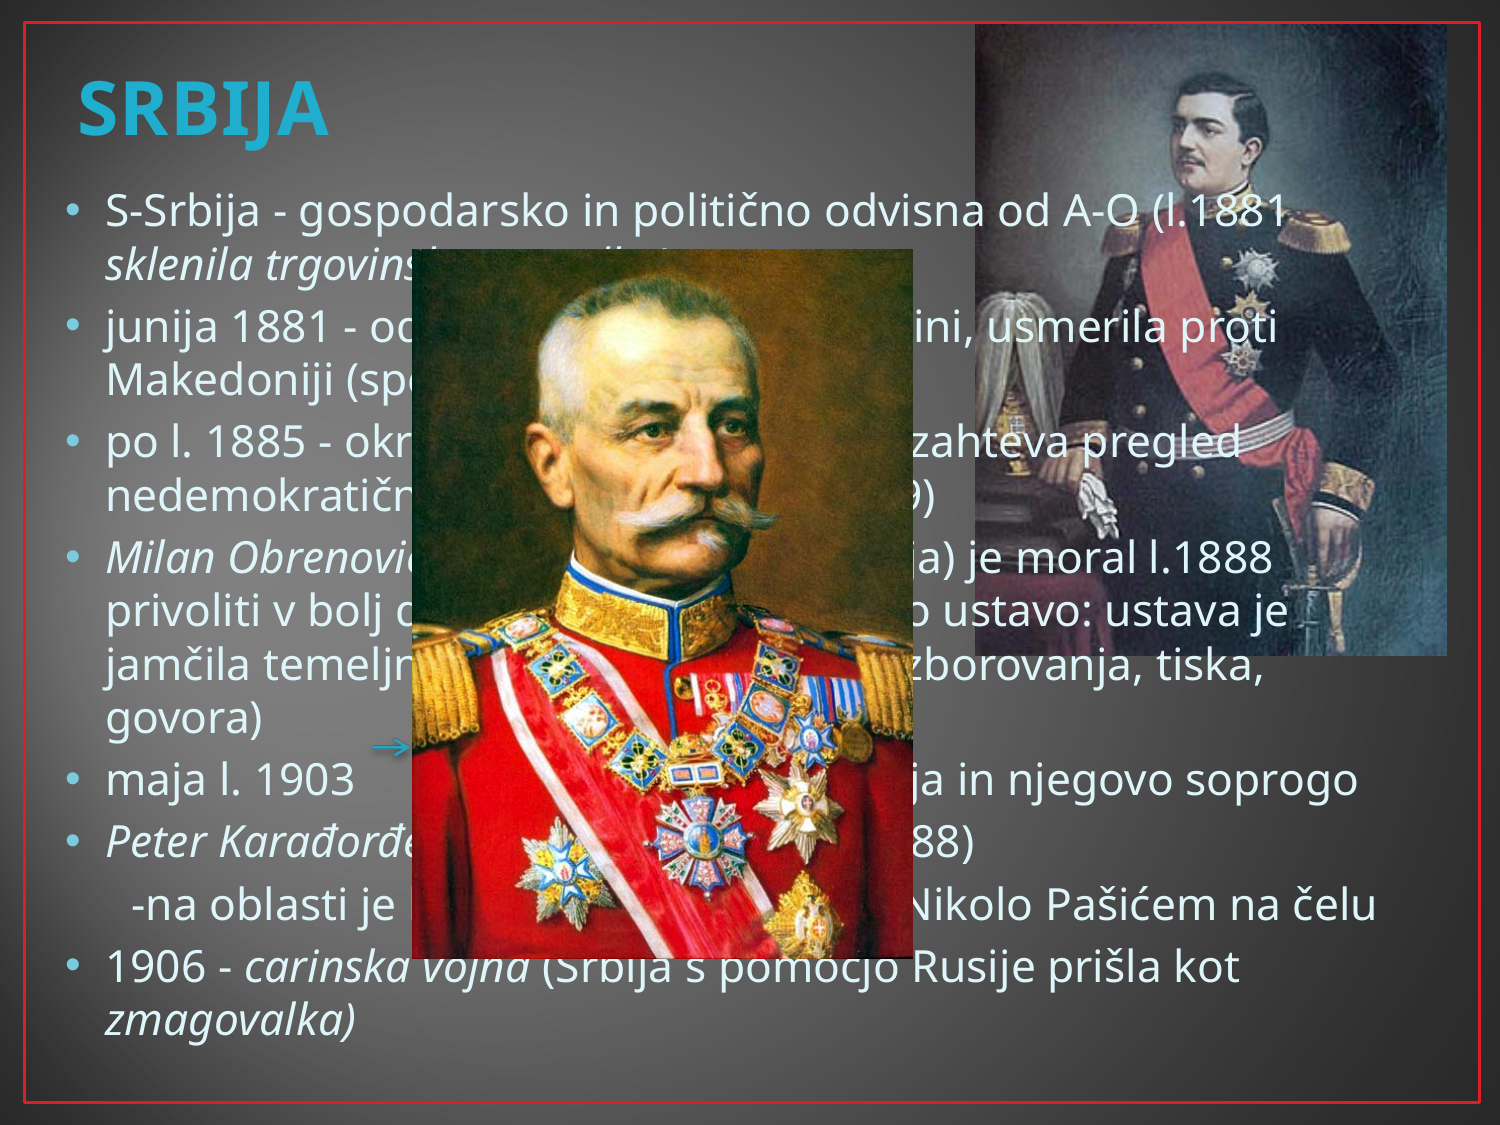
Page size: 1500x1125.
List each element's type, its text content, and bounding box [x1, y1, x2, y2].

title SRBIJA [62, 50, 1425, 158]
picture [0, 0, 1500, 1125]
list S-Srbija - gospodarsko in politično odvisna od A-O (l.1881 sklenila trgovinska pogodba) junija 1881 - odrekla Bosni in Hercegovini, usmerila proti Makedoniji (spora z Bolgarijo) po l. 1885 - okrepila radikalna stranka (zahteva pregled nedemokratične srbske ustave iz l.1869) Milan Obrenović (l.1882 razglasil za kralja) je moral l.1888 privoliti v bolj demokratično in liberalno ustavo: ustava je jamčila temeljne državljanske pravice (zborovanja, tiska, govora) maja l. 1903 Črna roka - umorila kralja in njegovo soprogo Peter Karađorđević (uvedel ustavo iz .1888) -na oblasti je bila radikalna stranka z Nikolo Pašićem na čelu 1906 - carinska vojna (Srbija s pomočjo Rusije prišla kot zmagovalka) [50, 174, 1400, 1075]
